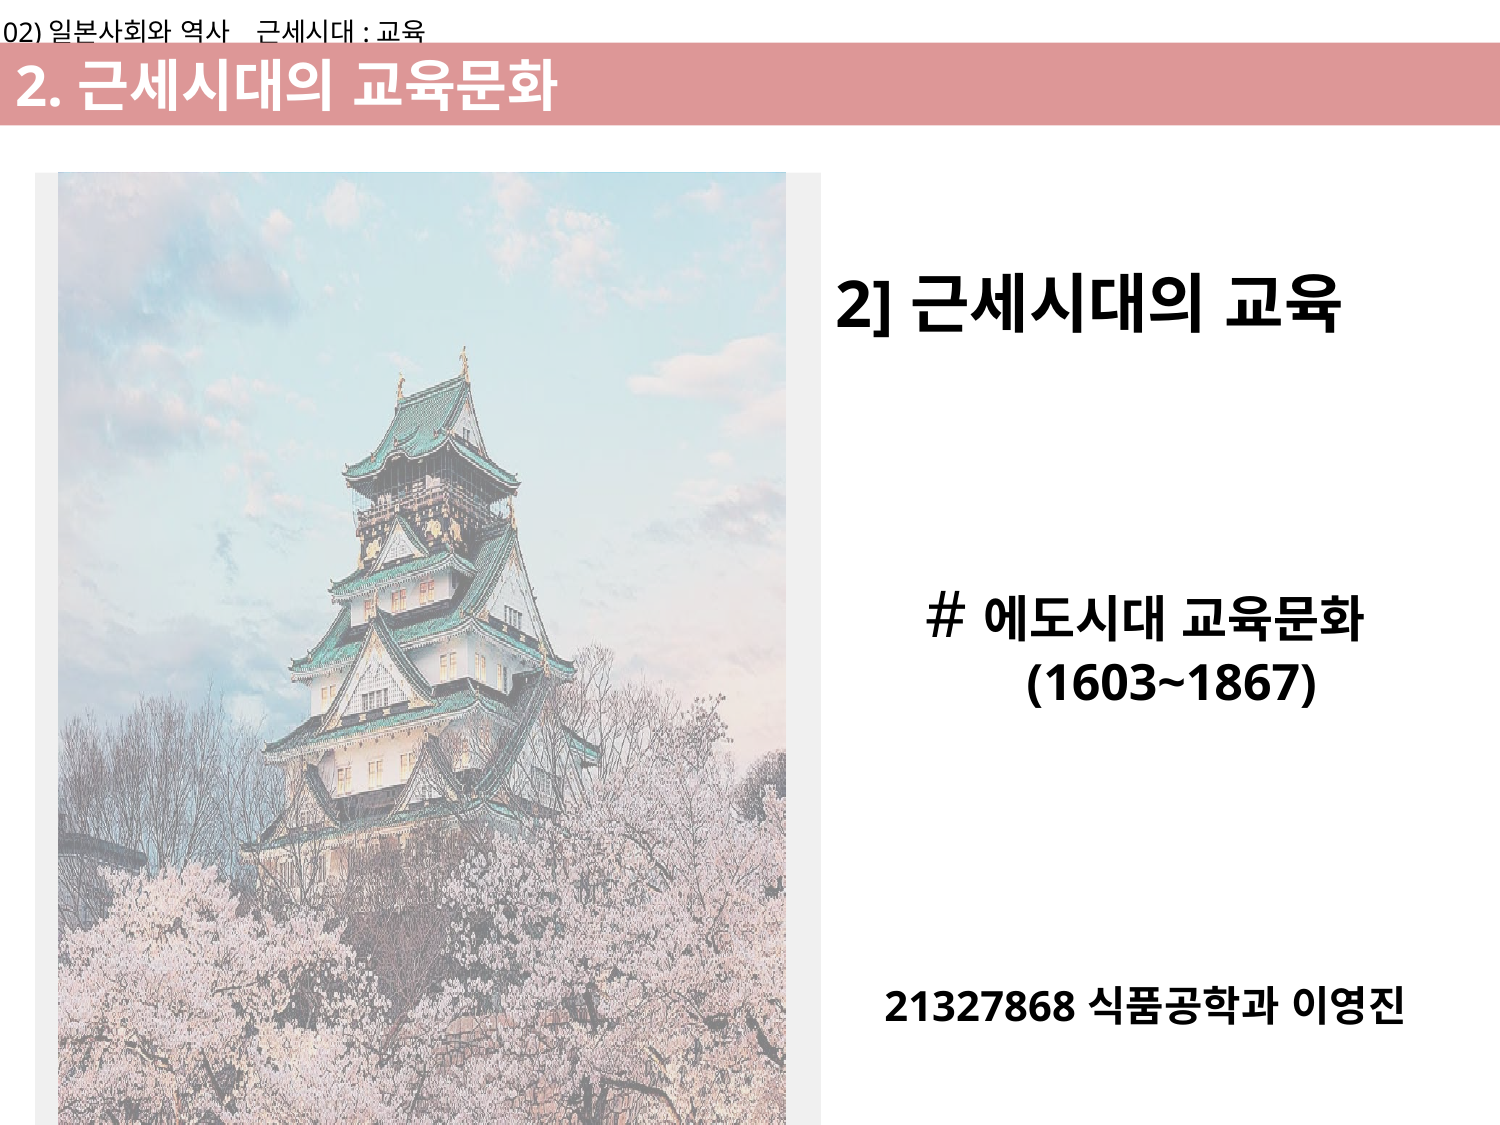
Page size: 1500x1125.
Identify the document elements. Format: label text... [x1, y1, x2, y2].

text_box 2. 근세시대의 교육문화 [0, 42, 1500, 126]
text_box 02) 일본사회와 역사 _ 근세시대 : 교육 [0, 7, 868, 42]
text_box [35, 172, 821, 1125]
text_box 2] 근세시대의 교육 # 에도시대 교육문화 (1603~1867) 21327868 식품공학과 이영진 [820, 255, 1471, 1038]
